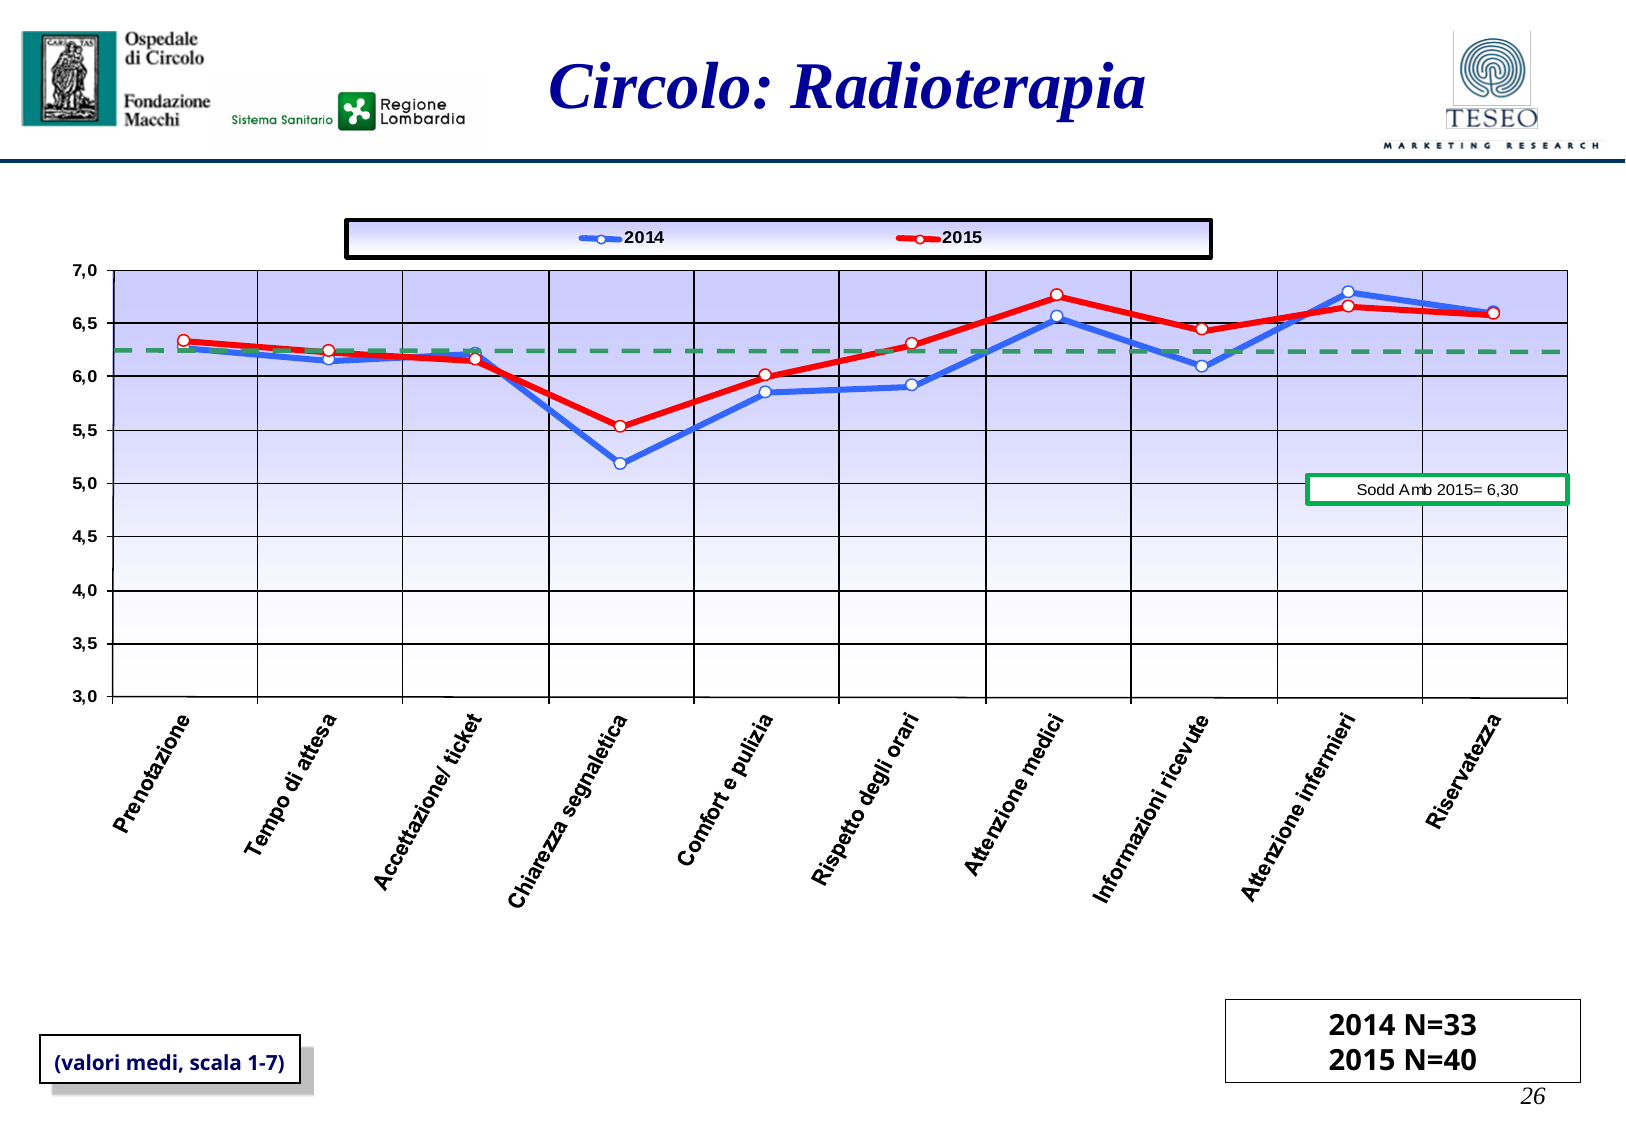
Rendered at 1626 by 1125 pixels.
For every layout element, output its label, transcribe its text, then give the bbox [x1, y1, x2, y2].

text_box Circolo: Radioterapia [304, 18, 1392, 144]
picture [1381, 31, 1604, 149]
text_box 2014 N=33 2015 N=40 [1225, 999, 1581, 1083]
picture [21, 31, 483, 149]
text_box (valori medi, scala 1-7) [39, 1034, 300, 1083]
picture [0, 208, 1581, 1083]
